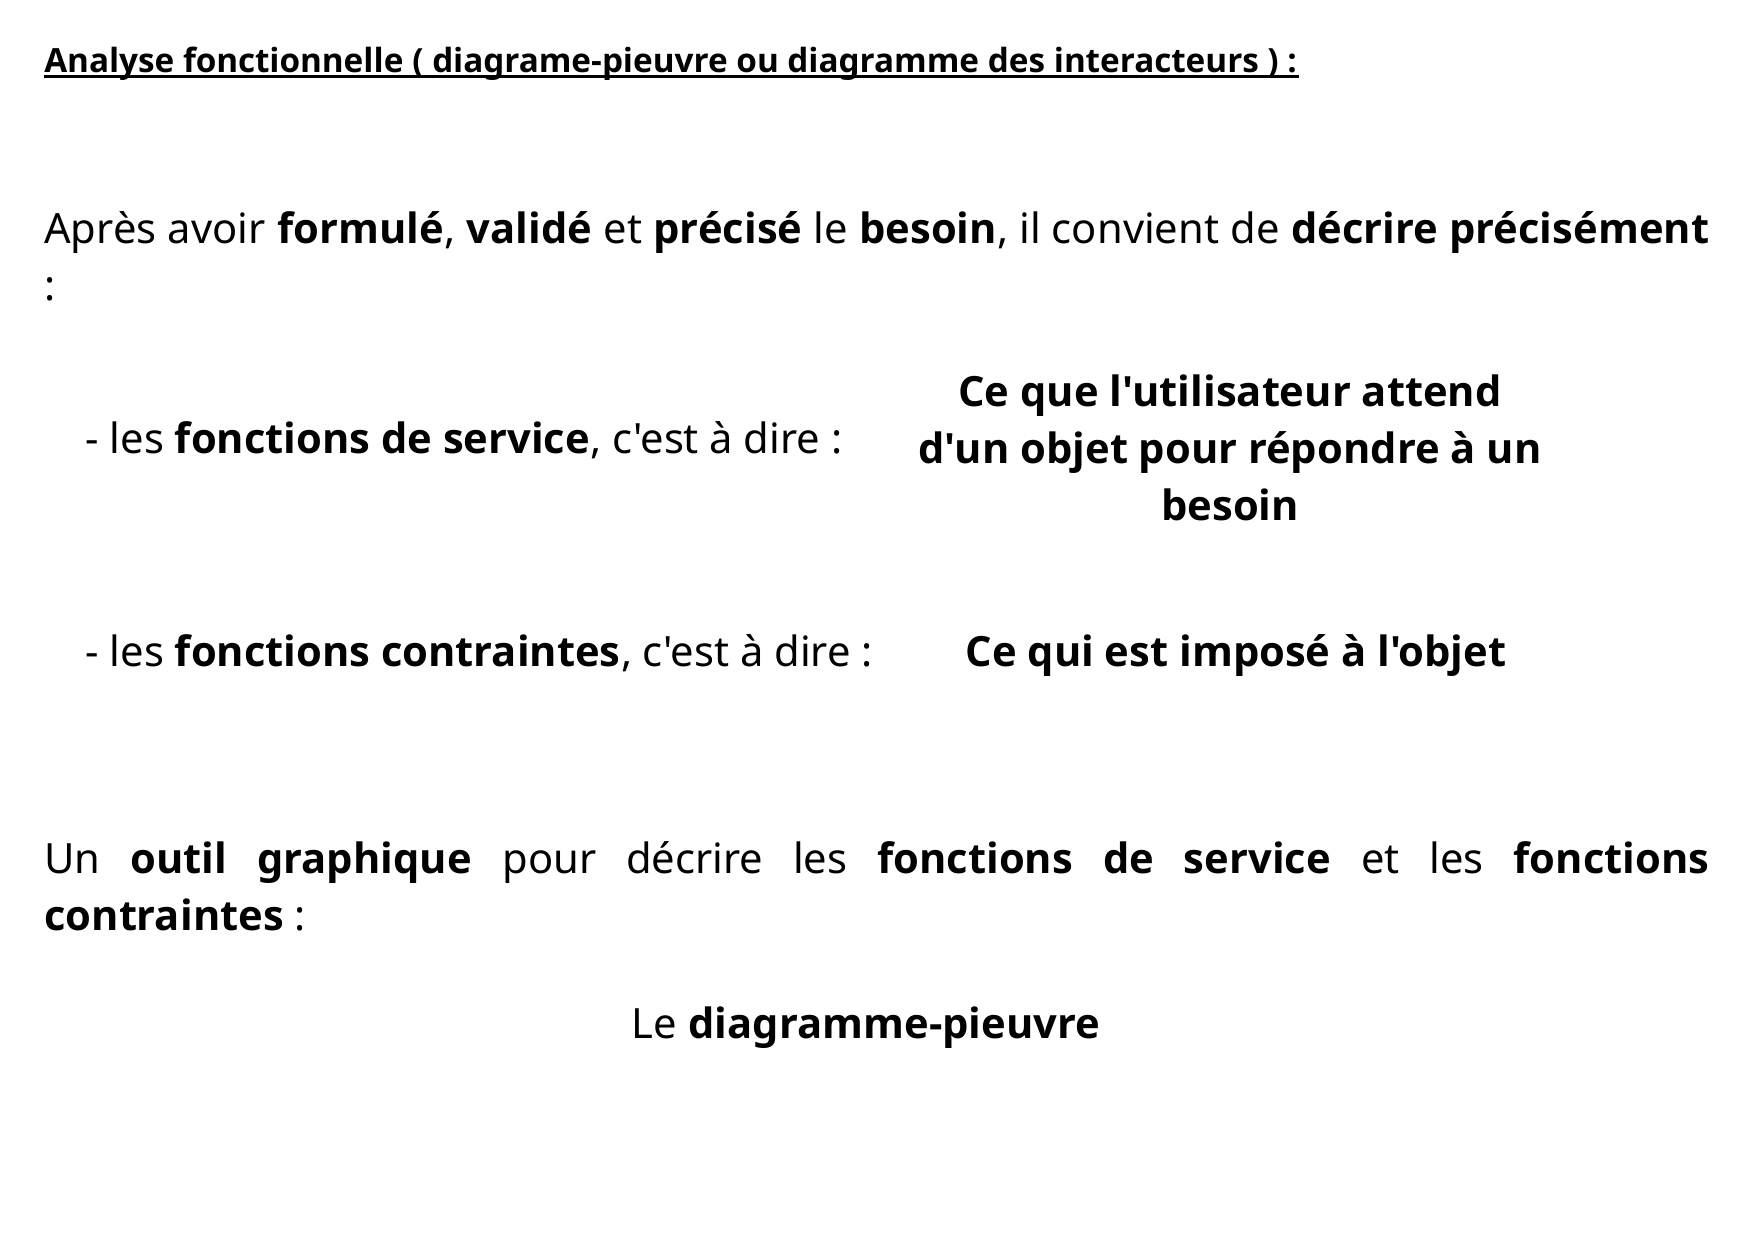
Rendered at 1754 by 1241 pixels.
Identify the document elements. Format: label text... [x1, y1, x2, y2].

text_box Le diagramme-pieuvre [617, 986, 1120, 1052]
text_box Ce qui est imposé à l'objet [877, 614, 1595, 680]
text_box Analyse fonctionnelle ( diagrame-pieuvre ou diagramme des interacteurs ) : [29, 29, 1725, 89]
text_box Ce que l'utilisateur attend d'un objet pour répondre à un besoin [895, 354, 1565, 520]
text_box - les fonctions contraintes, c'est à dire : [70, 614, 877, 680]
text_box Un outil graphique pour décrire les fonctions de service et les fonctions contraintes : [29, 820, 1725, 937]
text_box Après avoir formulé, validé et précisé le besoin, il convient de décrire précisément : [29, 191, 1725, 307]
text_box - les fonctions de service, c'est à dire : [70, 401, 895, 467]
